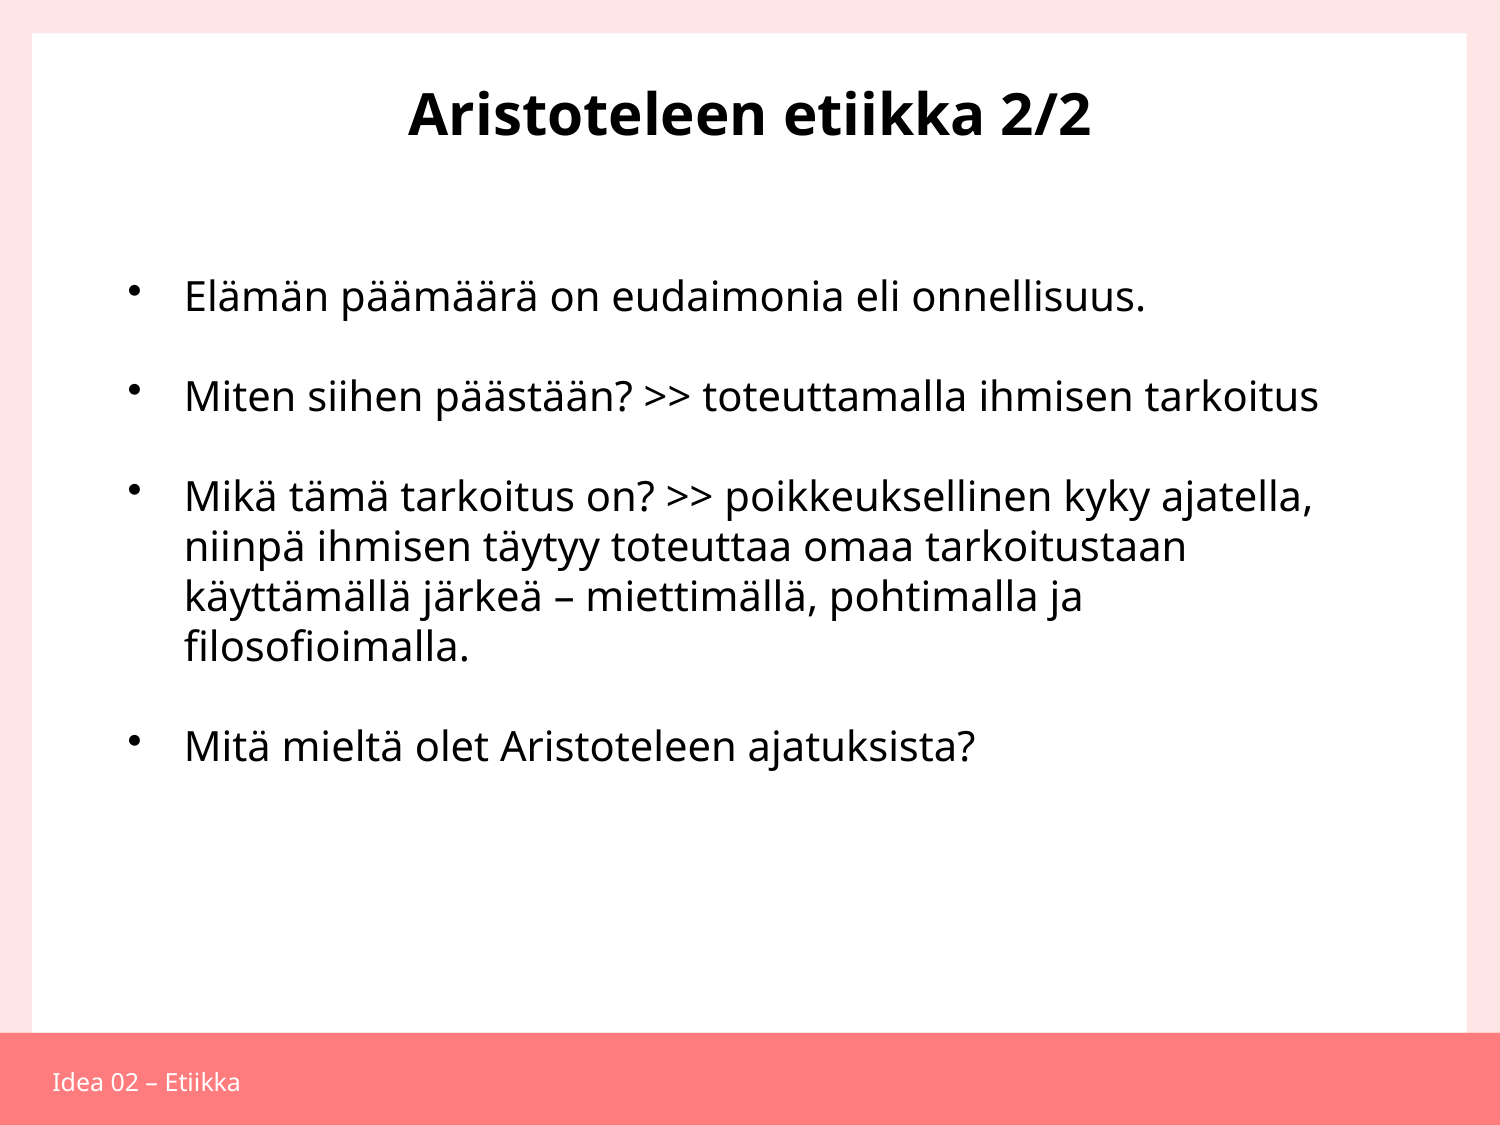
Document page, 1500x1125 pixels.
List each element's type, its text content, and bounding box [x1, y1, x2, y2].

title Aristoteleen etiikka 2/2 [112, 37, 1388, 188]
list Elämän päämäärä on eudaimonia eli onnellisuus. Miten siihen päästään? >> toteuttamalla ihmisen tarkoitus Mikä tämä tarkoitus on? >> poikkeuksellinen kyky ajatella, niinpä ihmisen täytyy toteuttaa omaa tarkoitustaan käyttämällä järkeä – miettimällä, pohtimalla ja filosofioimalla. Mitä mieltä olet Aristoteleen ajatuksista? [112, 262, 1388, 1000]
picture [0, 0, 1500, 1125]
